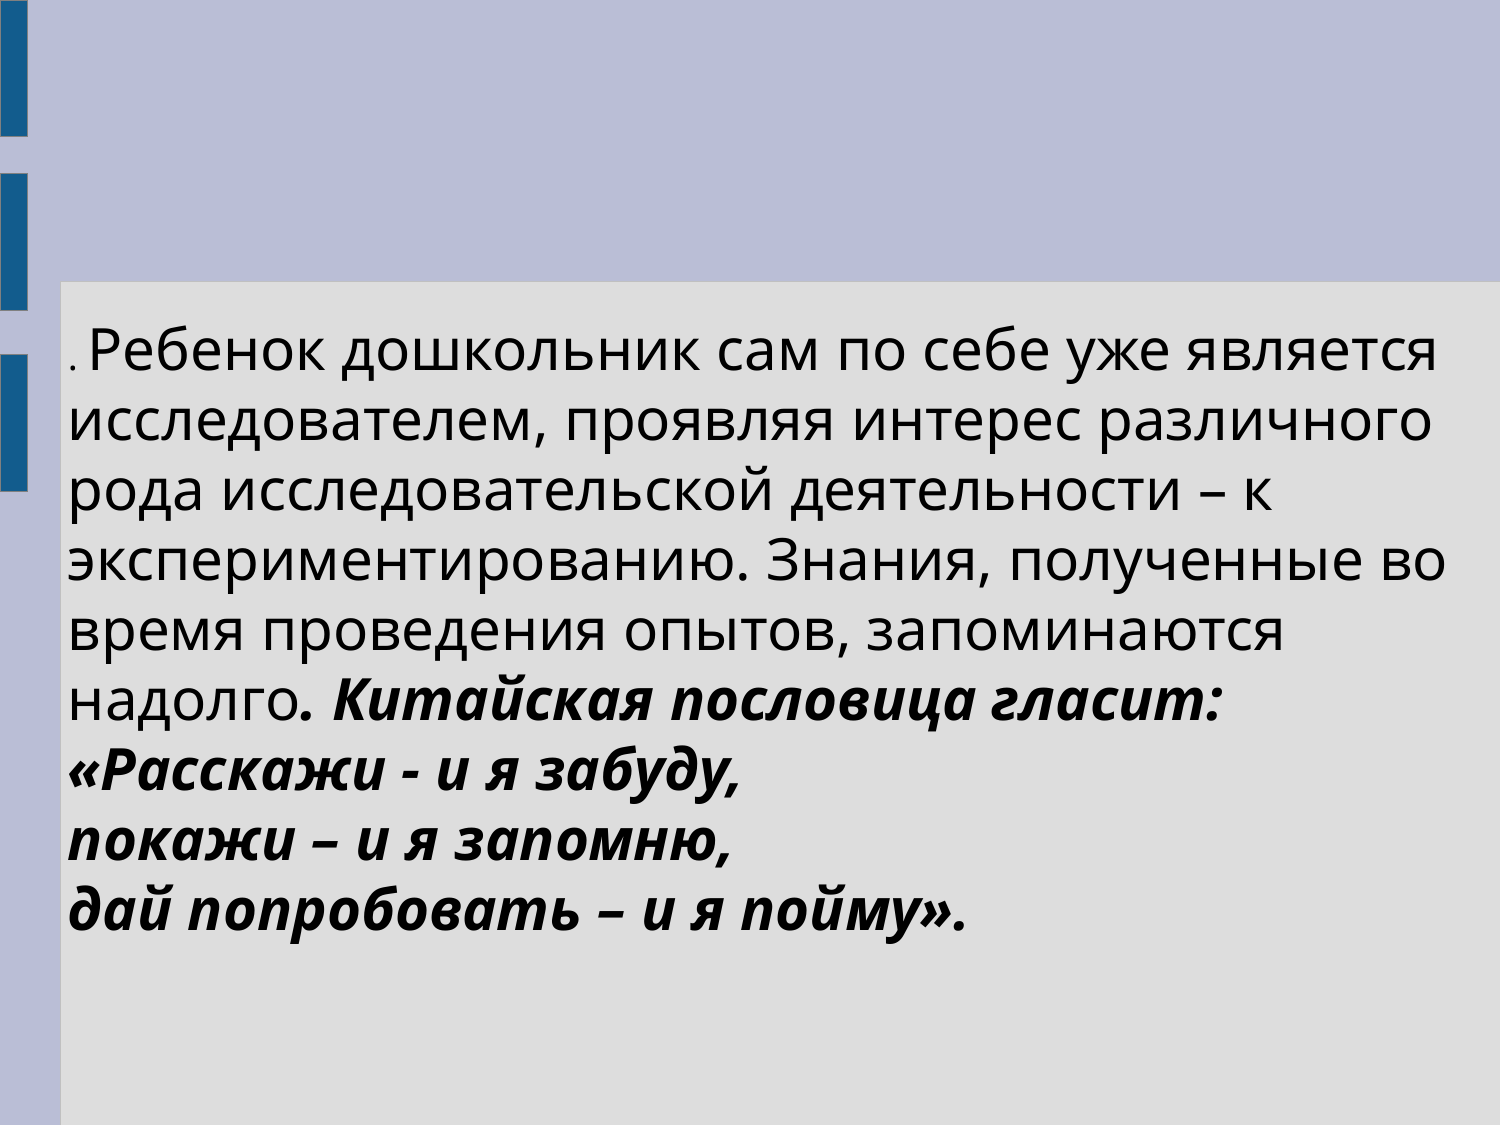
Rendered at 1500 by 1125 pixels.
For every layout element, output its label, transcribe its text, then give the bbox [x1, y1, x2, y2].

text_box . Ребенок дошкольник сам по себе уже является исследователем, проявляя интерес различного рода исследовательской деятельности – к экспериментированию. Знания, полученные во время проведения опытов, запоминаются надолго. Китайская пословица гласит: «Расскажи - и я забуду, покажи – и я запомню, дай попробовать – и я пойму». [53, 304, 1483, 1020]
